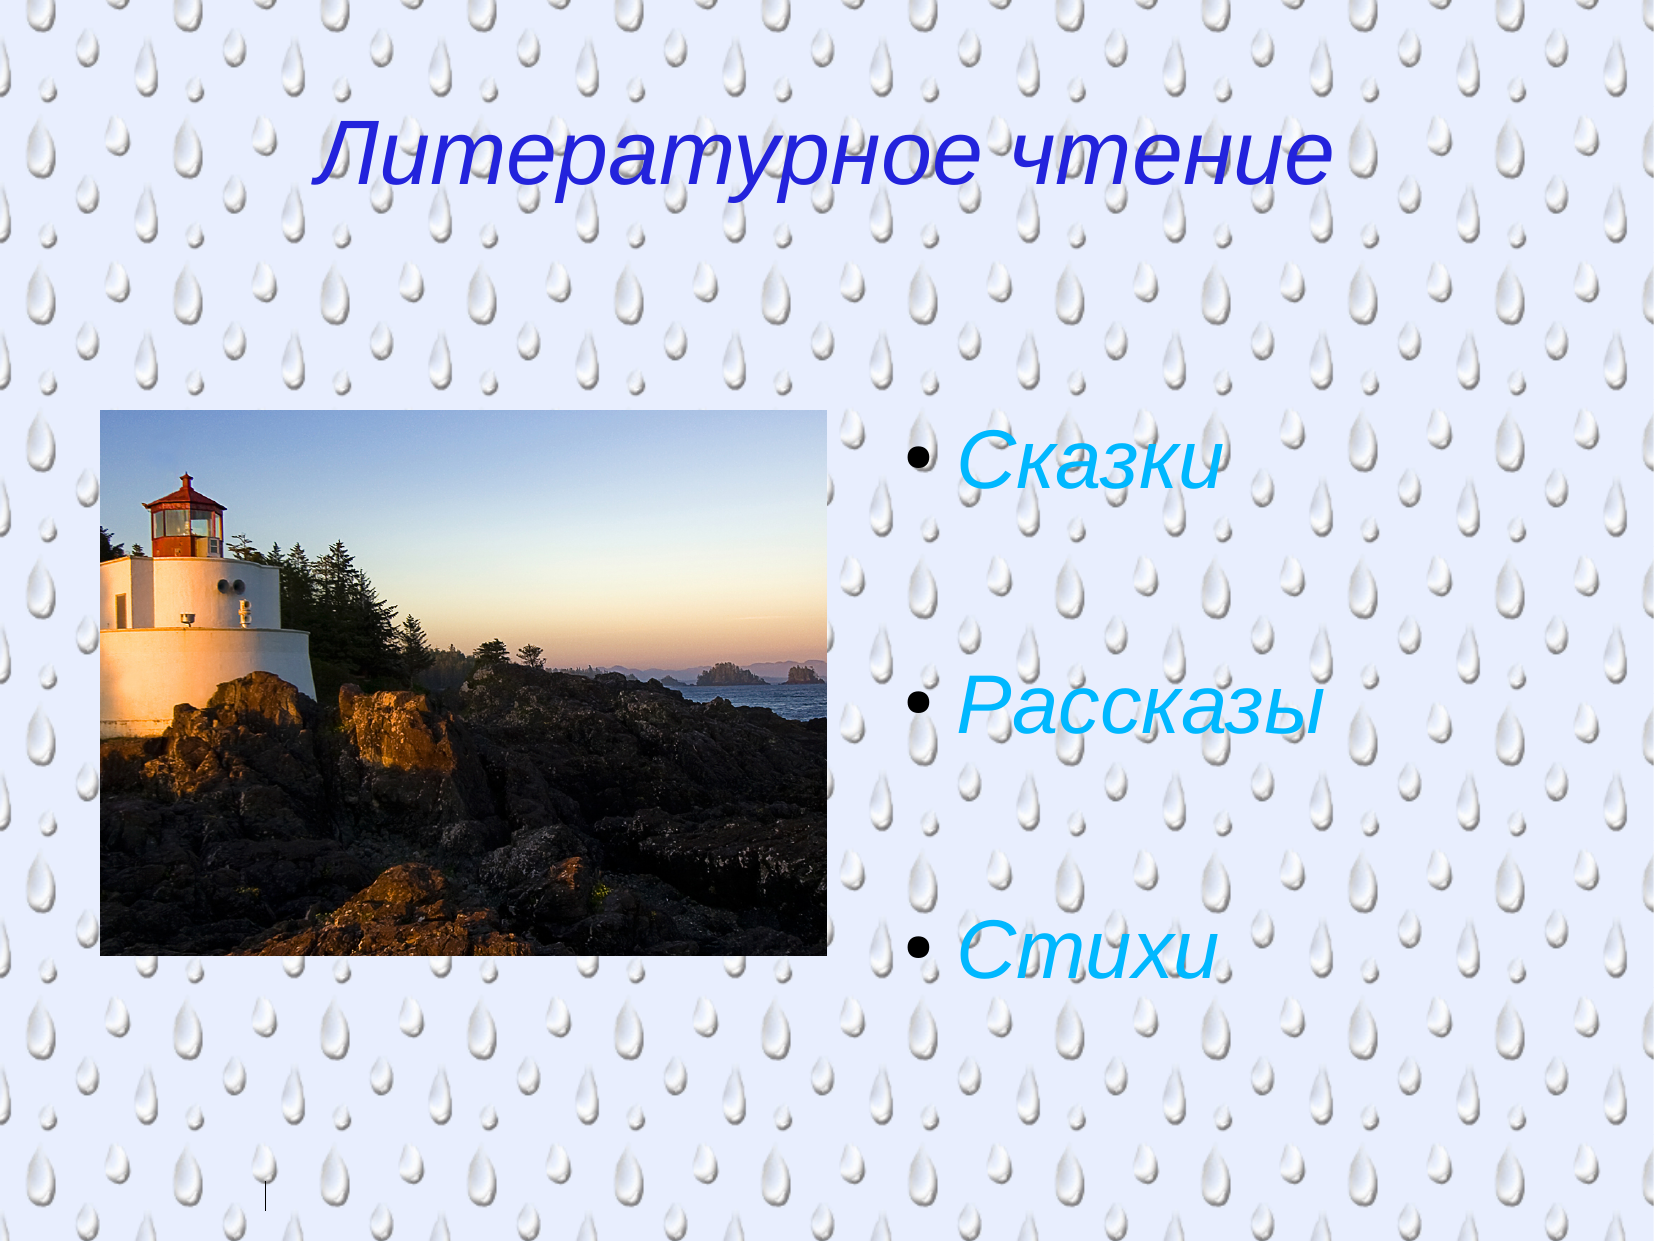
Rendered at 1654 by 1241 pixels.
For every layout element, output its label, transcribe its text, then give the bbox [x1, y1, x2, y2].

picture [0, 0, 1654, 1241]
title Литературное чтение [82, 56, 1571, 250]
list Сказки Рассказы Стихи [885, 413, 1612, 1004]
